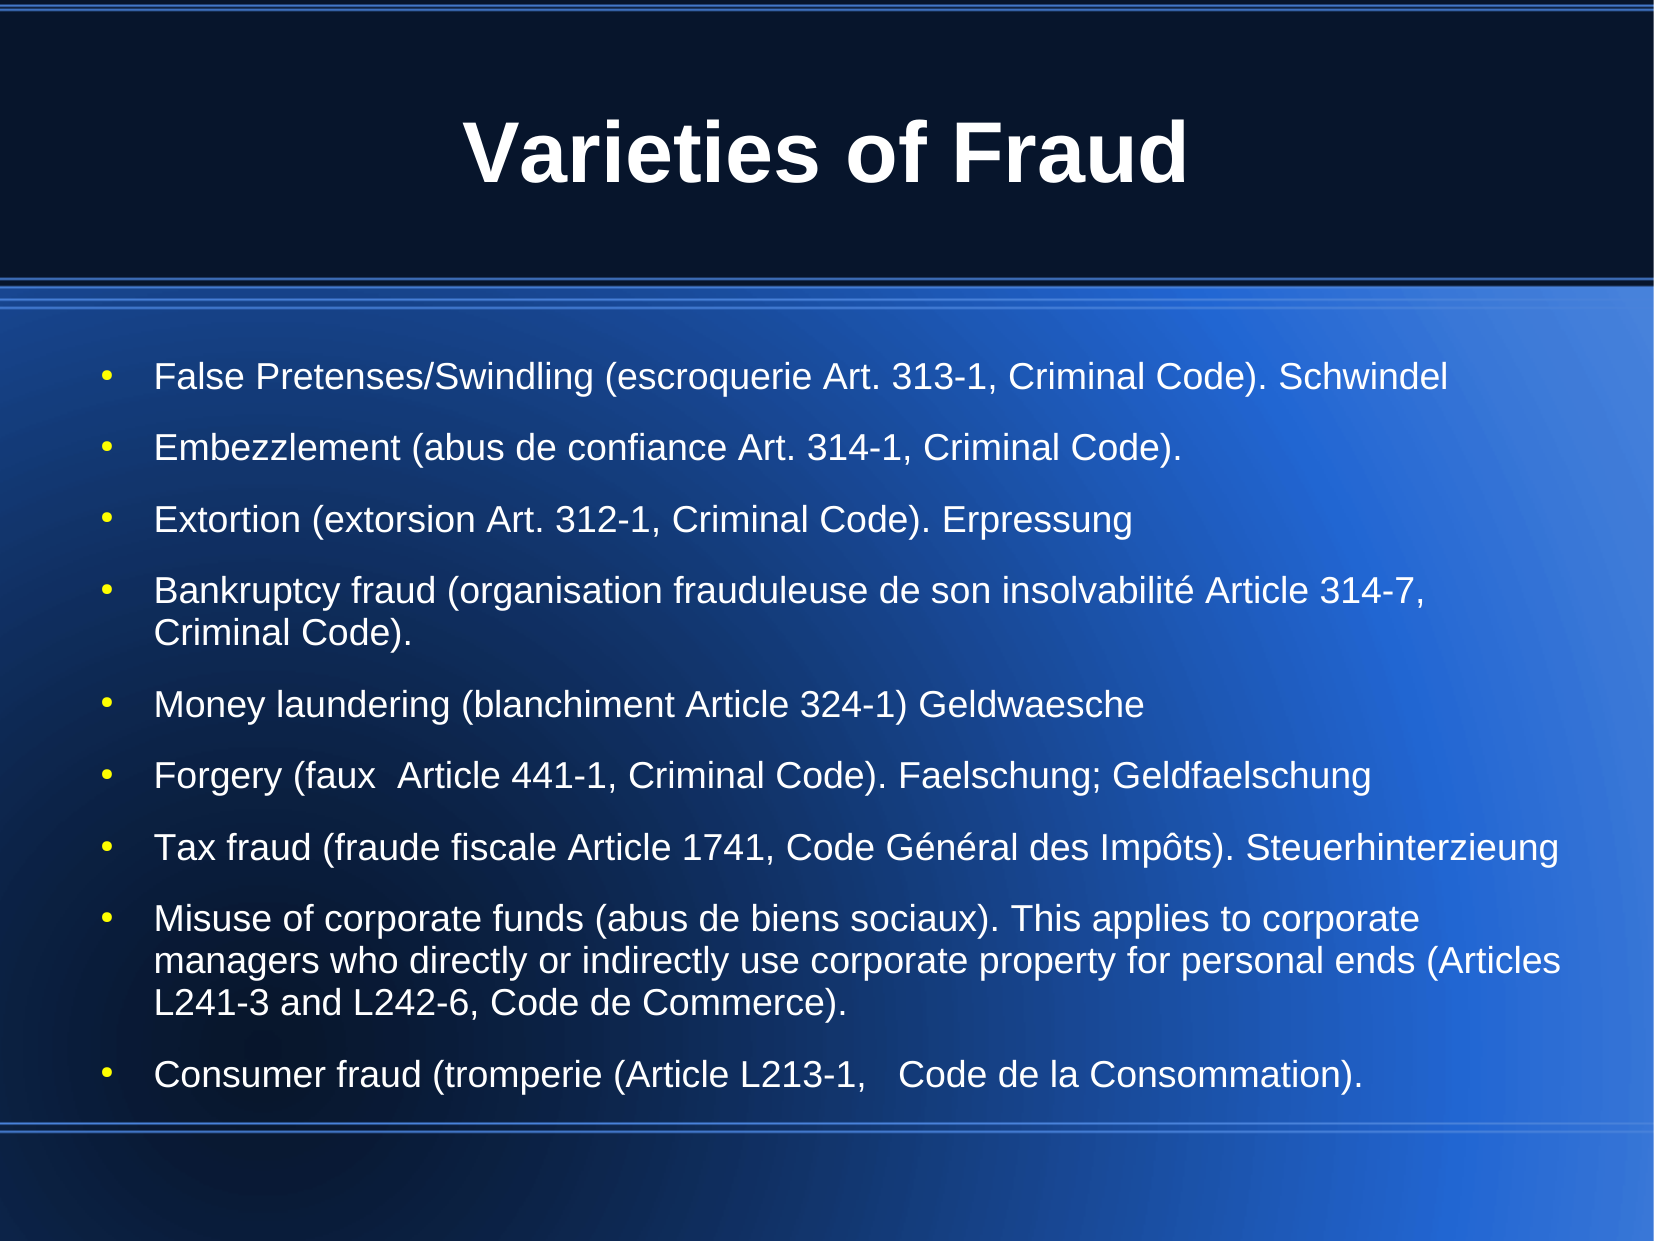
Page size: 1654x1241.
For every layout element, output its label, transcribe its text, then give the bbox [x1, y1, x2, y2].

title Varieties of Fraud [82, 49, 1571, 257]
list False Pretenses/Swindling (escroquerie Art. 313-1, Criminal Code). Schwindel Embezzlement (abus de confiance Art. 314-1, Criminal Code). Extortion (extorsion Art. 312-1, Criminal Code). Erpressung Bankruptcy fraud (organisation frauduleuse de son insolvabilité Article 314-7, Criminal Code). Money laundering (blanchiment Article 324-1) Geldwaesche Forgery (faux Article 441-1, Criminal Code). Faelschung; Geldfaelschung Tax fraud (fraude fiscale Article 1741, Code Général des Impôts). Steuerhinterzieung Misuse of corporate funds (abus de biens sociaux). This applies to corporate managers who directly or indirectly use corporate property for personal ends (Articles L241-3 and L242-6, Code de Commerce). Consumer fraud (tromperie (Article L213-1, Code de la Consommation). [82, 355, 1571, 1097]
picture [0, 0, 1654, 1241]
